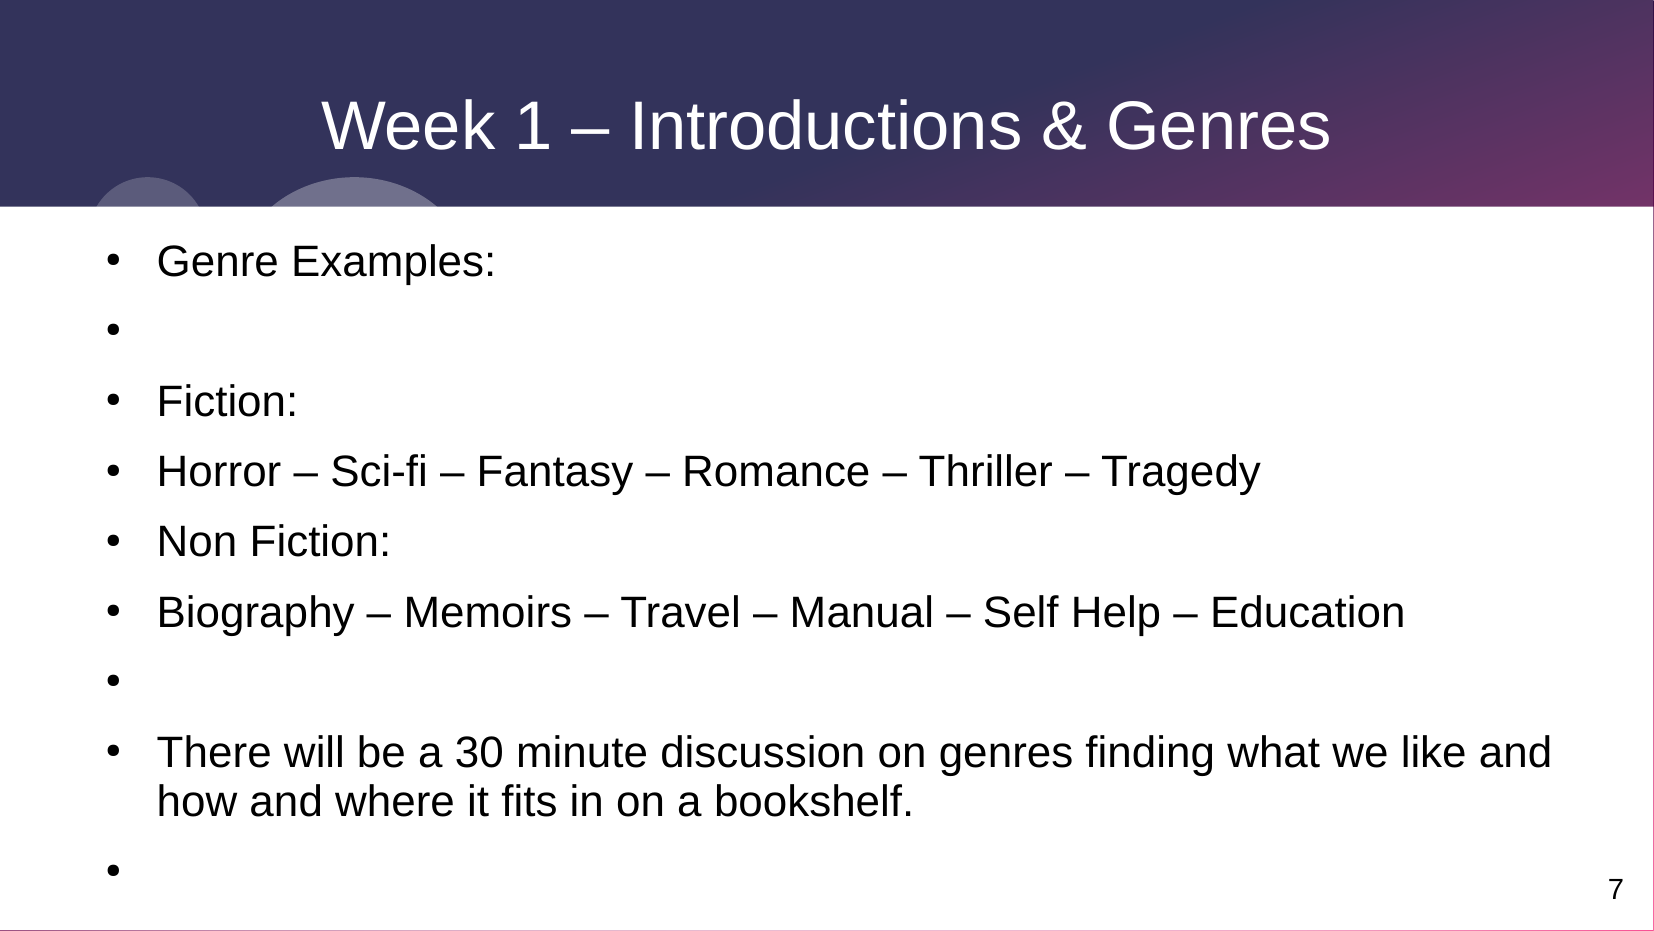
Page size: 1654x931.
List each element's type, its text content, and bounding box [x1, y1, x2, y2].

title Week 1 – Introductions & Genres [88, 44, 1565, 207]
list Genre Examples: Fiction: Horror – Sci-fi – Fantasy – Romance – Thriller – Tragedy Non Fiction: Biography – Memoirs – Travel – Manual – Self Help – Education There will be a 30 minute discussion on genres finding what we like and how and where it fits in on a bookshelf. [88, 236, 1565, 827]
